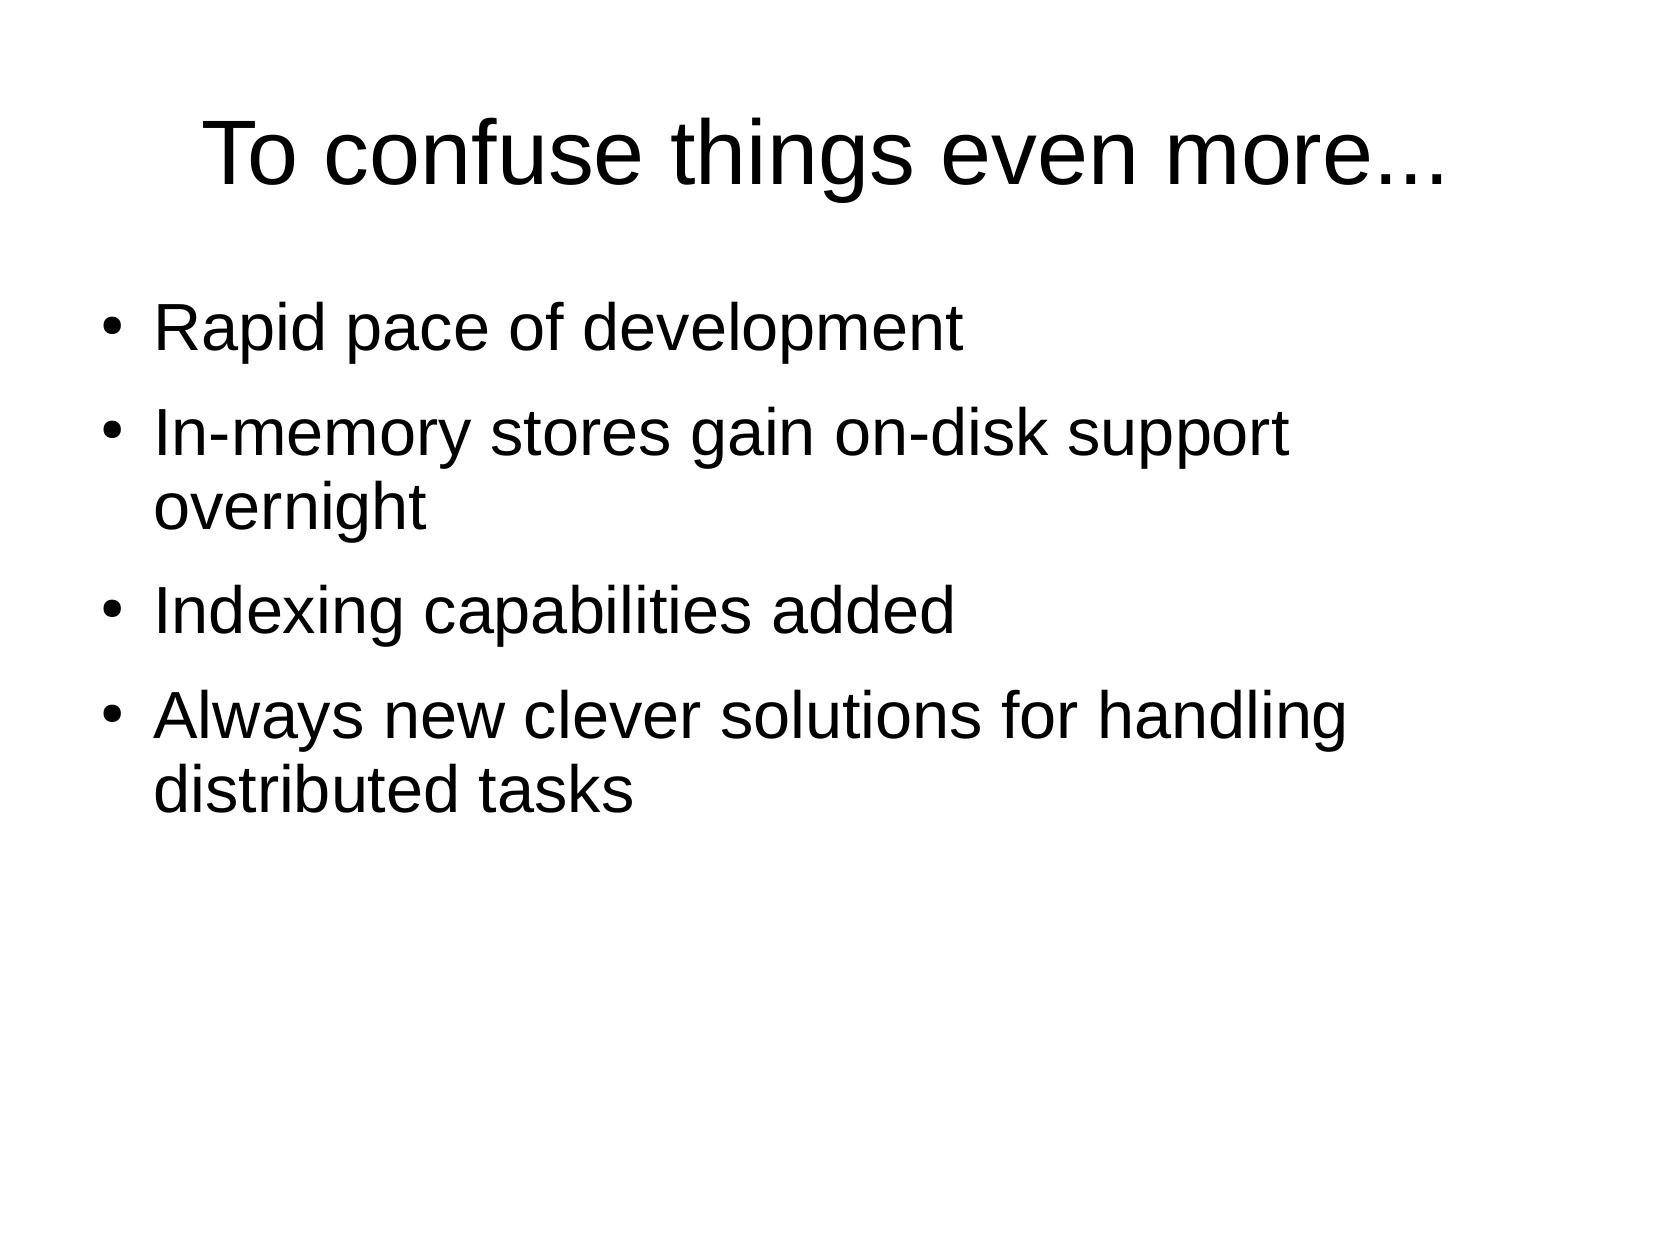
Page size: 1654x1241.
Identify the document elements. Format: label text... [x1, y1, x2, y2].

title To confuse things even more... [82, 49, 1571, 257]
list Rapid pace of development In-memory stores gain on-disk support overnight Indexing capabilities added Always new clever solutions for handling distributed tasks [82, 290, 1571, 1109]
